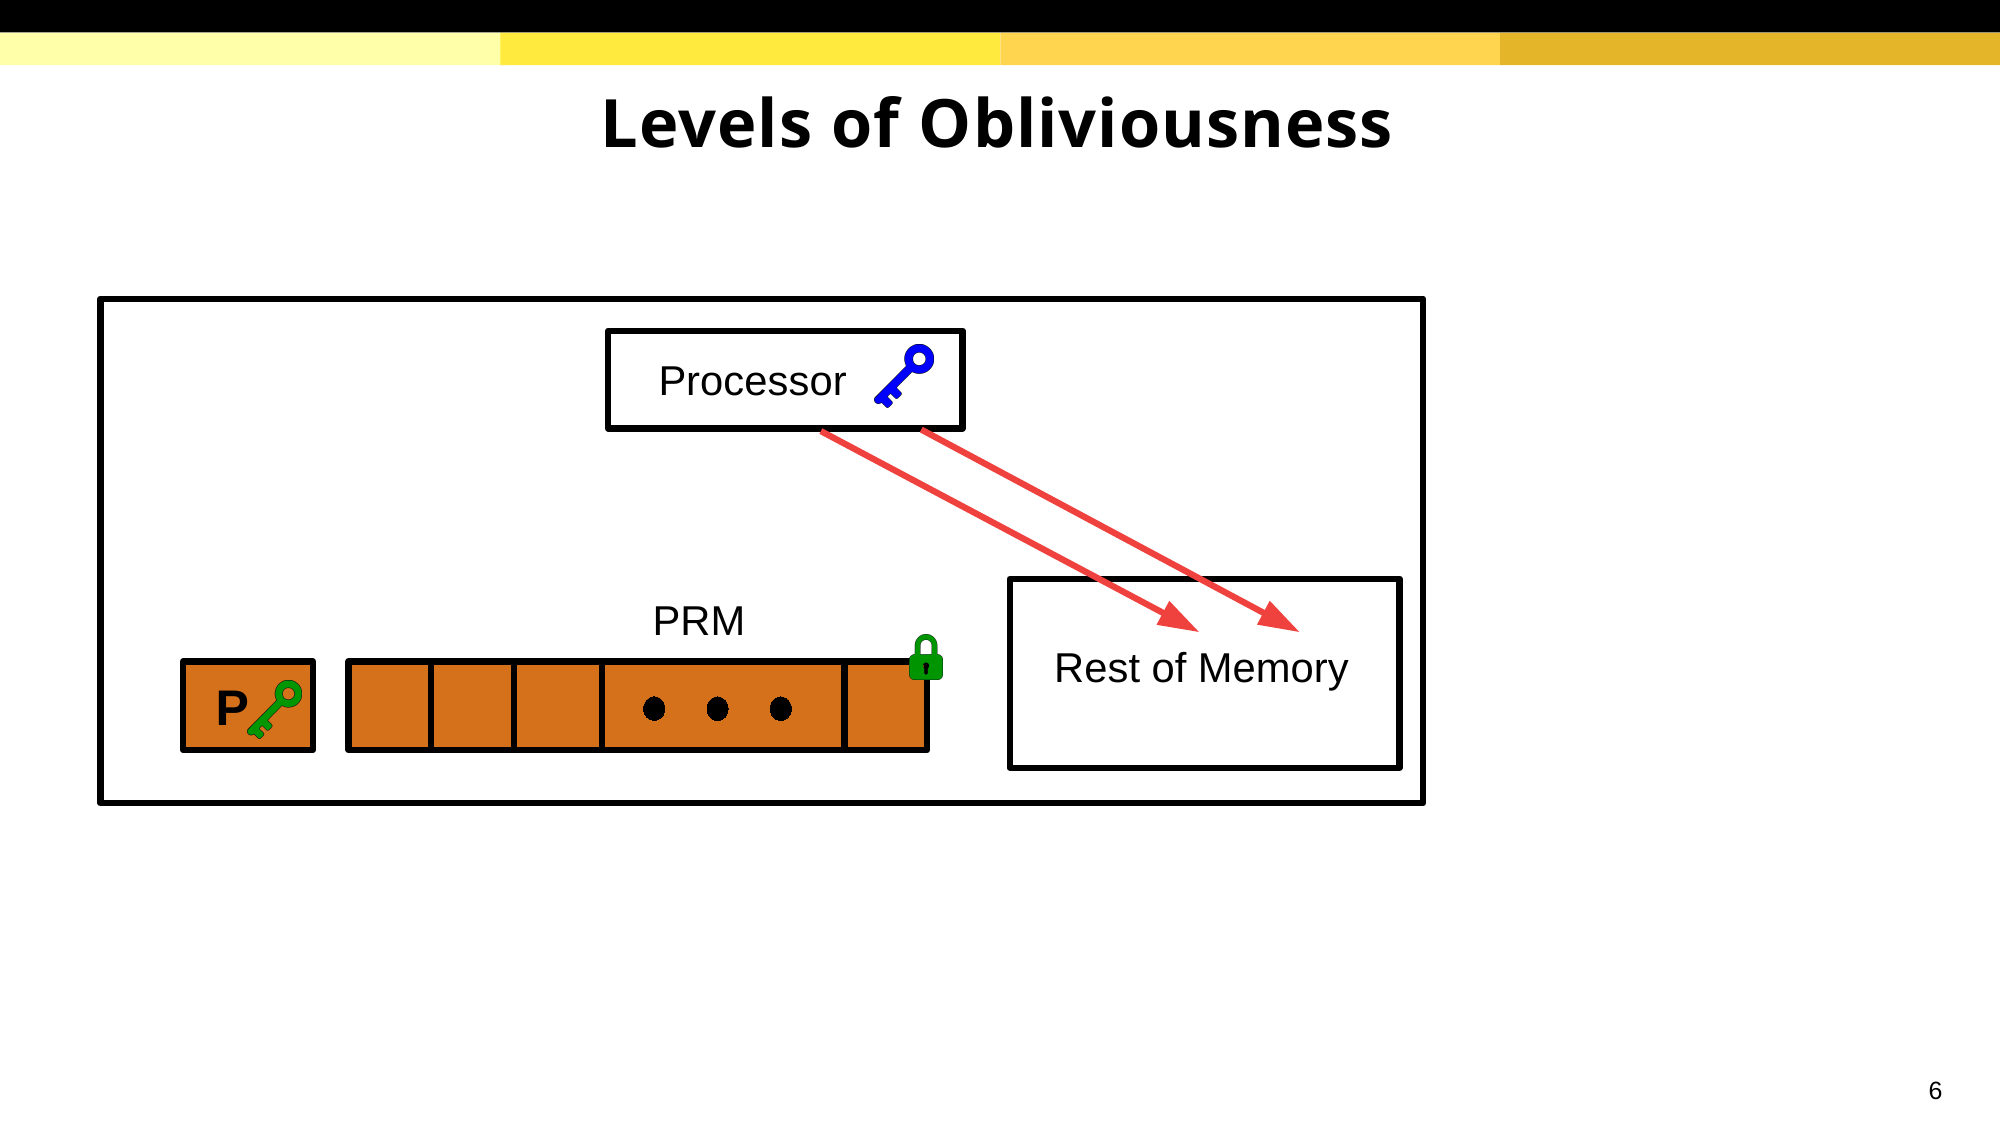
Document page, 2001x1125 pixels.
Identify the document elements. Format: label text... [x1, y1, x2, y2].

text_box PRM [637, 590, 761, 652]
title Levels of Obliviousness [48, 53, 1947, 201]
text_box 6 [1913, 1069, 1958, 1113]
picture [874, 344, 934, 408]
text_box Rest of Memory [1039, 637, 1364, 700]
text_box [100, 298, 1424, 804]
text_box Processor [643, 350, 880, 417]
picture [247, 680, 302, 739]
picture [909, 634, 943, 680]
text_box P [200, 673, 264, 744]
